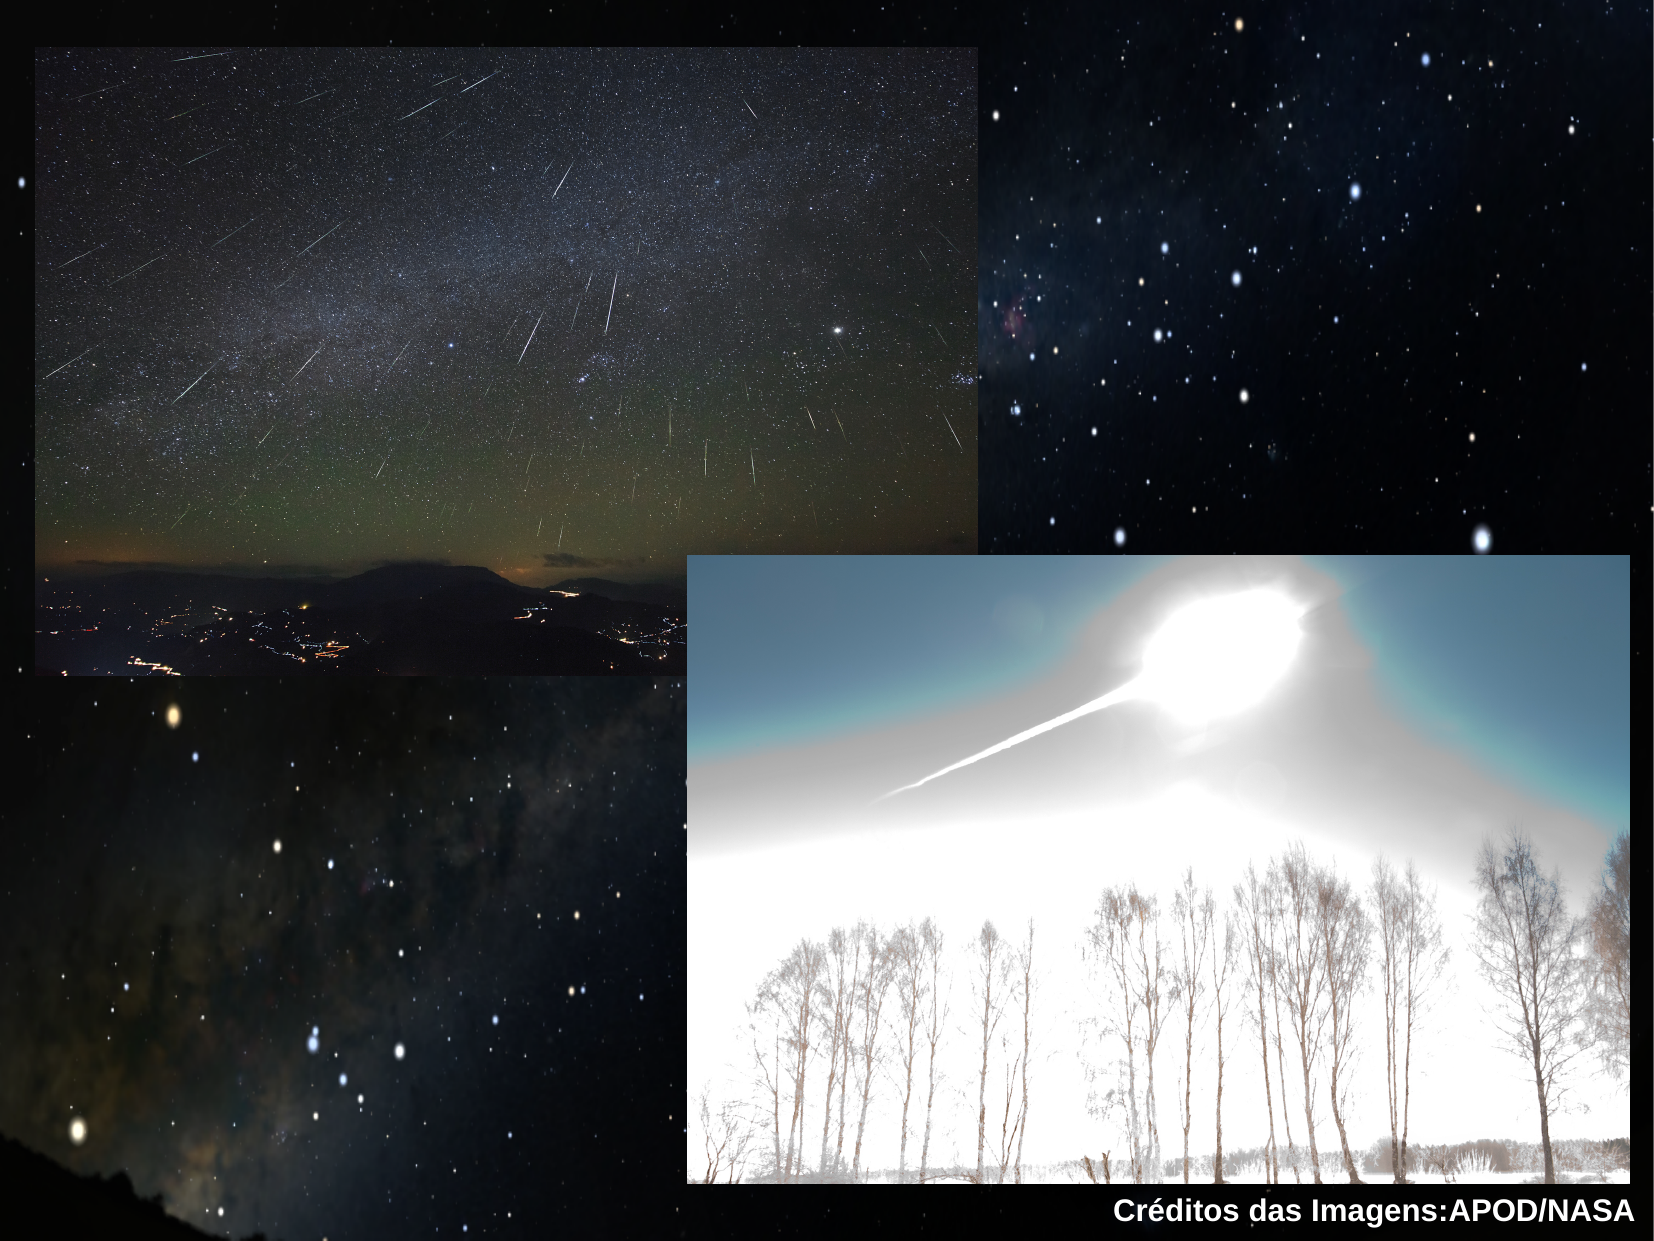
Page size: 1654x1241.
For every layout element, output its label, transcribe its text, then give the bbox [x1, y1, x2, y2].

picture [0, 0, 1654, 1241]
text_box Créditos das Imagens:APOD/NASA [0, 1193, 1637, 1241]
